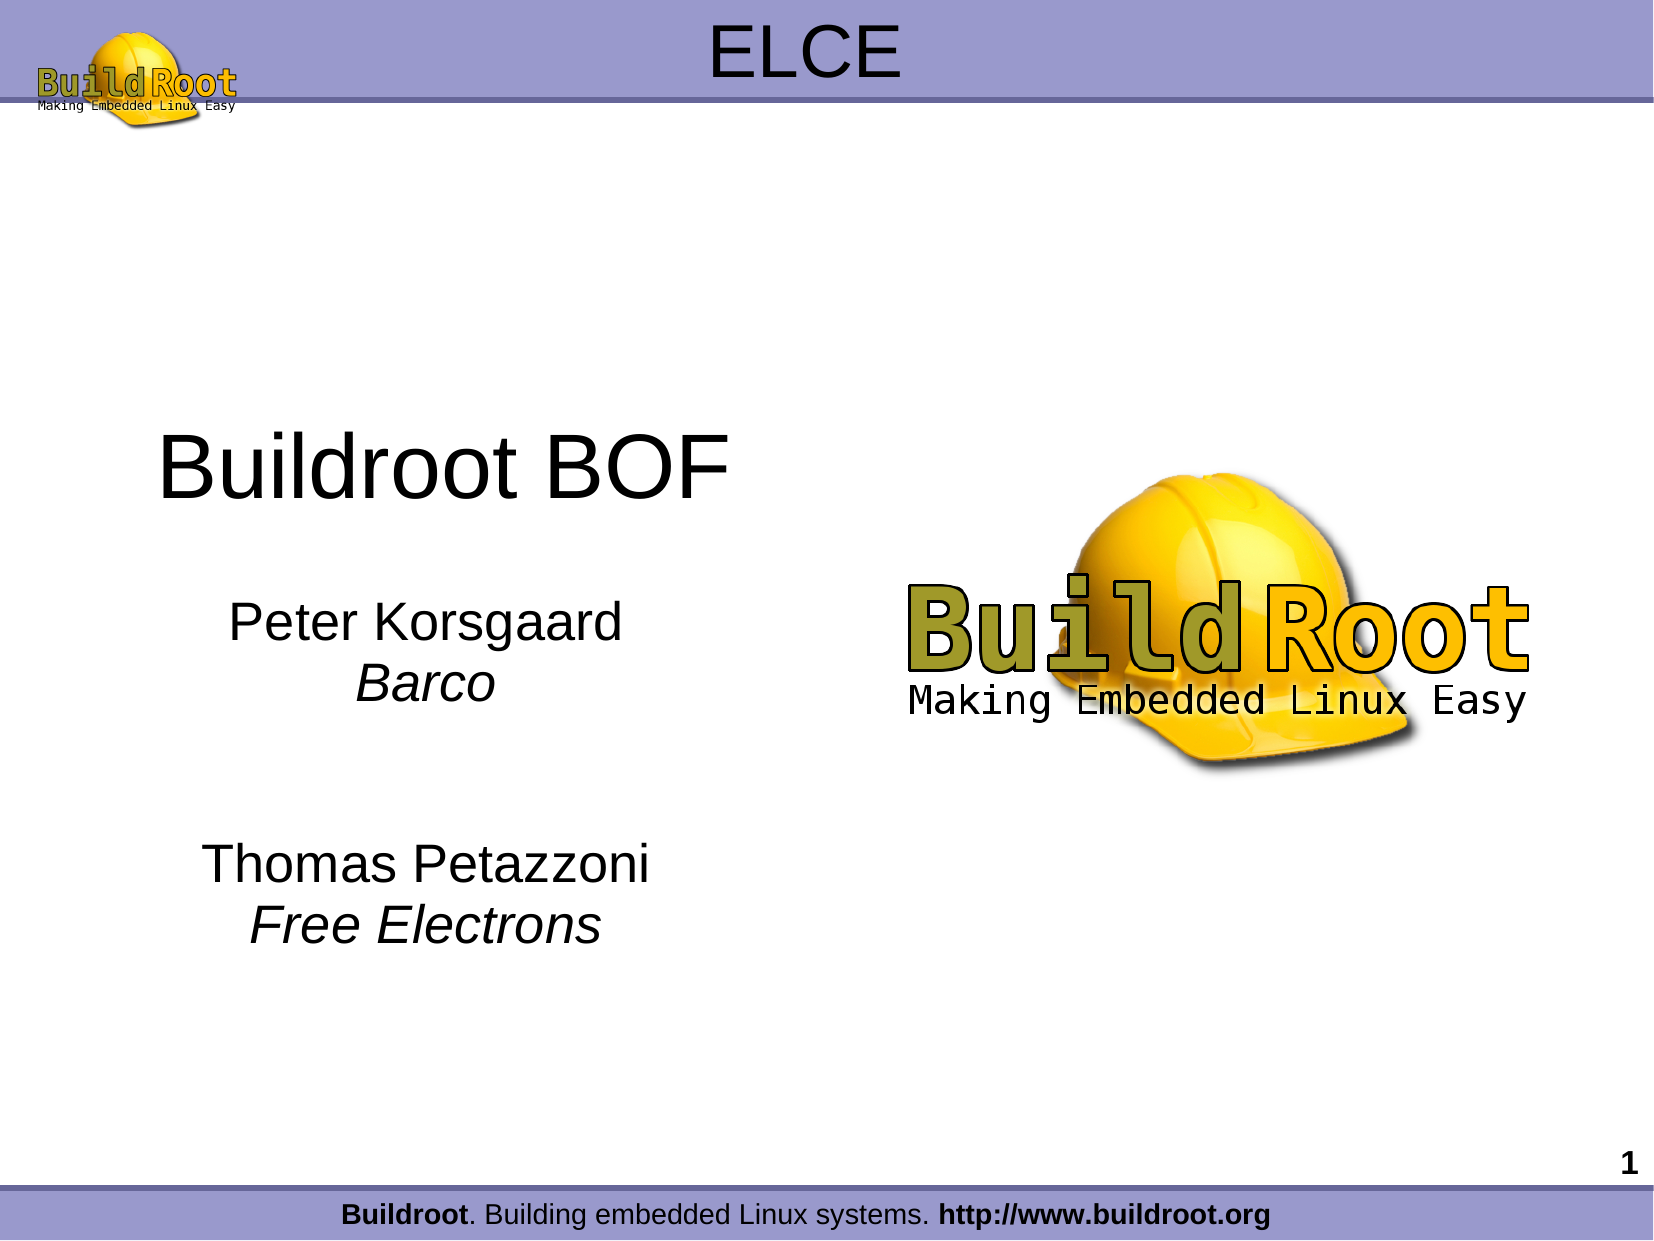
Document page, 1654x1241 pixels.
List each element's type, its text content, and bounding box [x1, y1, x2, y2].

title ELCE [60, 4, 1551, 98]
picture [846, 426, 1607, 807]
picture [18, 17, 261, 140]
subtitle Buildroot BOF Peter Korsgaard Barco Thomas Petazzoni Free Electrons [31, 260, 822, 1111]
